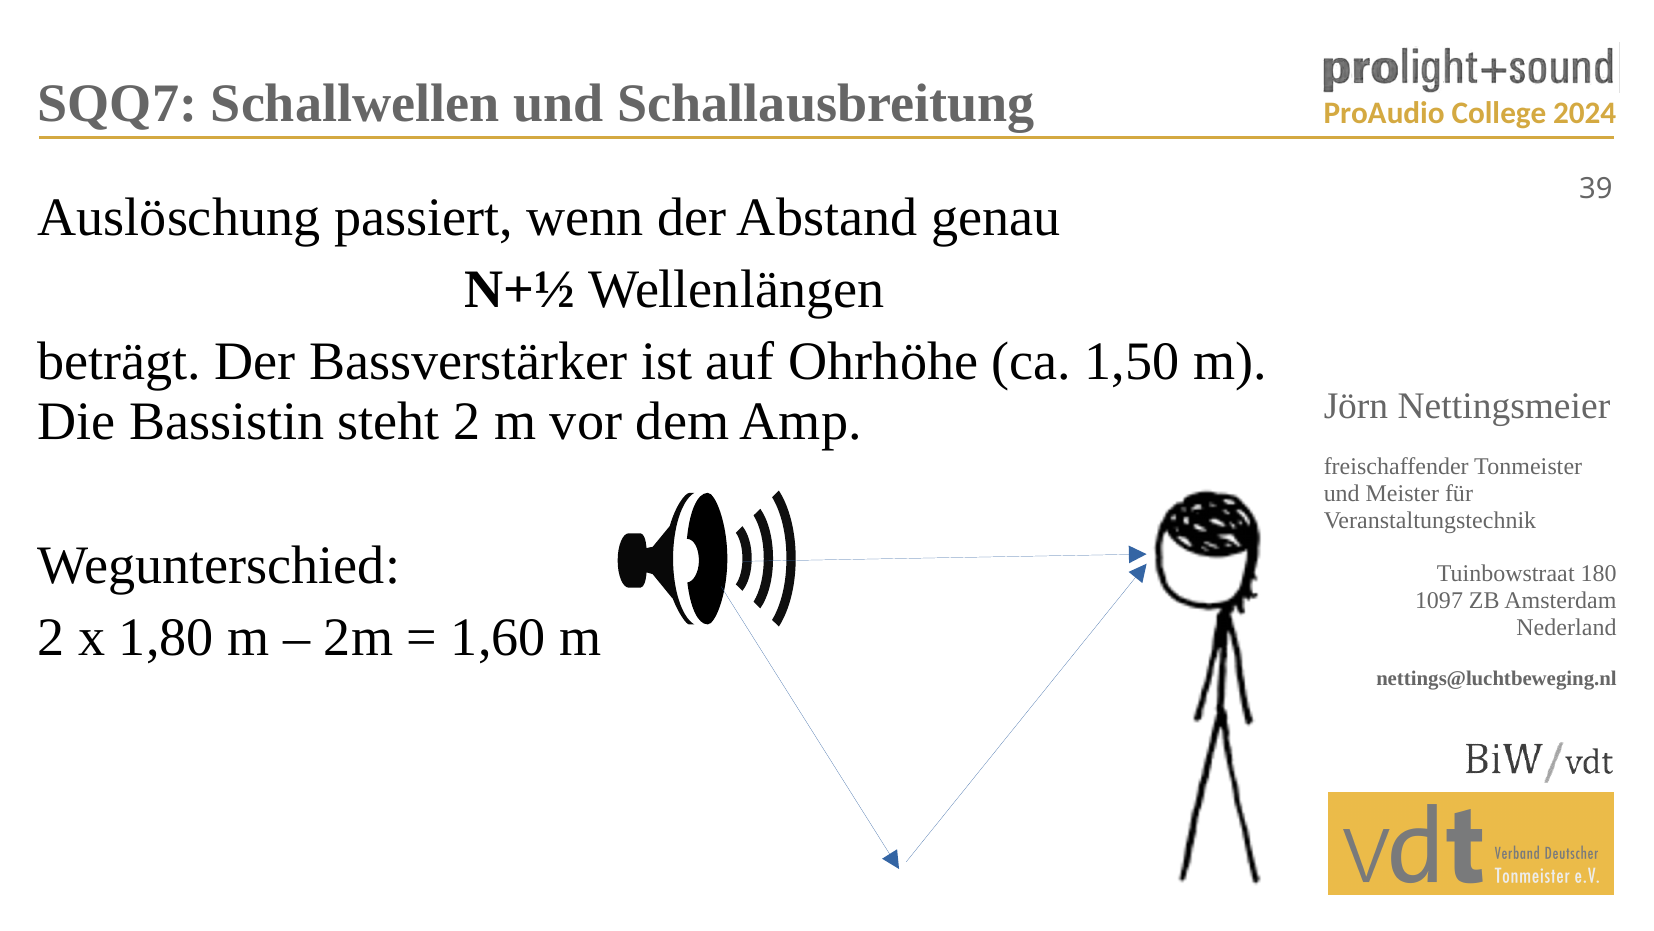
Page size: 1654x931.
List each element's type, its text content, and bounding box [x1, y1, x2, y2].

picture [1318, 42, 1620, 93]
list Die zweite Quelle kann auch eine Reflexion sein. [1462, 738, 1619, 784]
picture [616, 471, 797, 646]
title SQQ7: Schallwellen und Schallausbreitung [37, 43, 1275, 164]
picture [969, 445, 1279, 900]
list Auslöschung passiert, wenn der Abstand genau N+½ Wellenlängen beträgt. Der Bassverstärker ist auf Ohrhöhe (ca. 1,50 m). Die Bassistin steht 2 m vor dem Amp. Wegunterschied: 2 x 1,80 m – 2m = 1,60 m [37, 187, 1313, 913]
